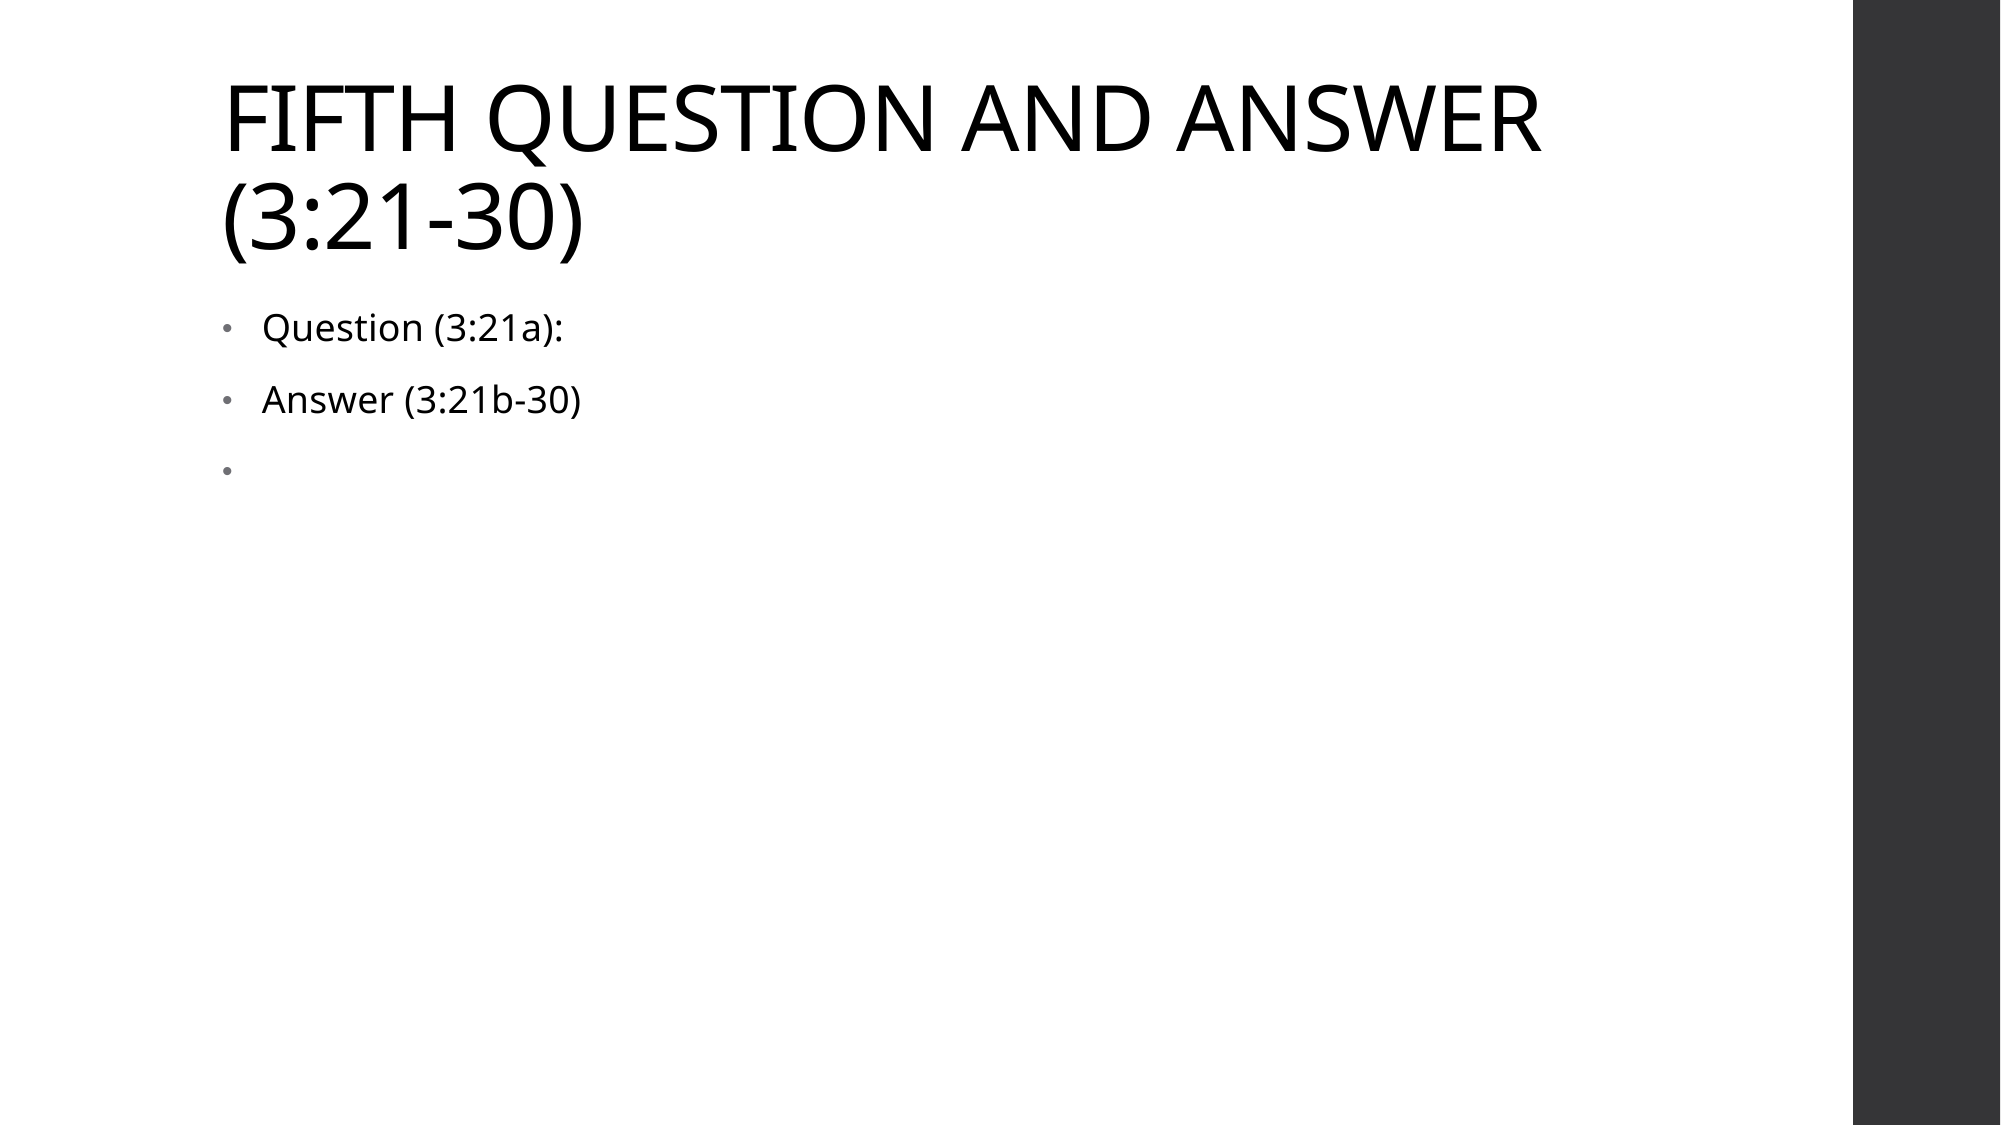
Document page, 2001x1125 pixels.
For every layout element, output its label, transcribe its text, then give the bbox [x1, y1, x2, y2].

title FIFTH QUESTION AND ANSWER (3:21-30) [206, 60, 1797, 278]
list Question (3:21a): Answer (3:21b-30) [206, 299, 1617, 1014]
